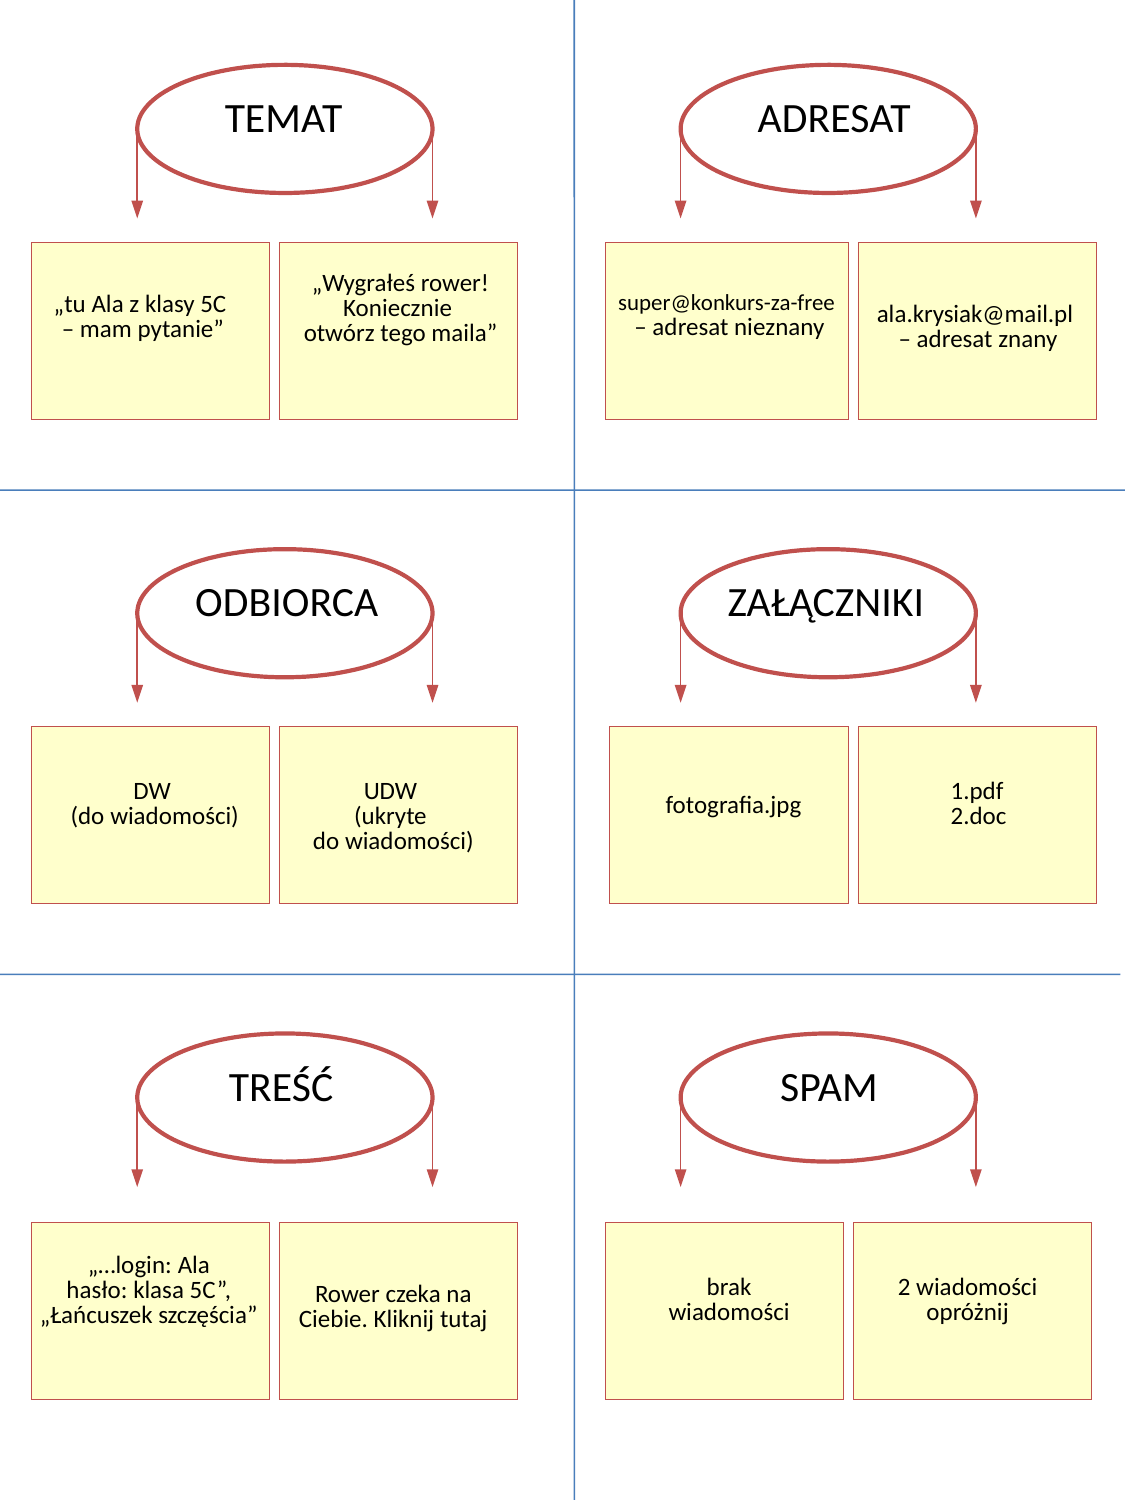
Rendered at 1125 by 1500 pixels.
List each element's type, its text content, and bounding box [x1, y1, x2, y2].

text_box [609, 726, 849, 787]
text_box [30, 1222, 270, 1247]
text_box [609, 828, 849, 904]
text_box DW (do wiadomości) [30, 773, 255, 839]
text_box [605, 350, 849, 420]
text_box [278, 1342, 518, 1400]
text_box ADRESAT [742, 93, 926, 151]
text_box [30, 352, 270, 420]
text_box [278, 356, 518, 420]
text_box [853, 1335, 1092, 1400]
text_box ODBIORCA [180, 578, 394, 635]
text_box [853, 1222, 1092, 1269]
text_box super@konkurs-za-free – adresat nieznany [576, 284, 886, 350]
text_box „Wygrałeś rower! Koniecznie otwórz tego maila” [262, 265, 539, 356]
text_box [857, 242, 1097, 296]
text_box ZAŁĄCZNIKI [712, 578, 940, 635]
text_box [278, 726, 518, 773]
text_box UDW (ukryte do wiadomości) [255, 773, 532, 864]
text_box [278, 864, 518, 904]
text_box TREŚĆ [214, 1062, 349, 1119]
text_box SPAM [765, 1062, 893, 1119]
text_box [30, 726, 270, 773]
text_box [857, 726, 1097, 904]
text_box [857, 362, 1097, 420]
text_box [30, 242, 270, 286]
text_box 2 wiadomości opróżnij [829, 1269, 1106, 1335]
text_box [30, 839, 270, 904]
text_box [605, 242, 849, 284]
text_box „tu Ala z klasy 5C – mam pytanie” [19, 286, 262, 352]
text_box [605, 1222, 844, 1269]
text_box [278, 242, 518, 265]
text_box [30, 1338, 270, 1400]
text_box [278, 1222, 518, 1276]
text_box TEMAT [210, 93, 358, 151]
text_box „…login: Ala hasło: klasa 5C”, „Łańcuszek szczęścia” [24, 1247, 274, 1338]
text_box Rower czeka na Ciebie. Kliknij tutaj [255, 1276, 532, 1342]
text_box 1.pdf 2.doc [935, 773, 1035, 839]
text_box brak wiadomości [605, 1269, 829, 1335]
text_box fotografia.jpg [609, 787, 858, 828]
text_box ala.krysiak@mail.pl – adresat znany [696, 296, 1125, 362]
text_box [605, 1335, 844, 1400]
